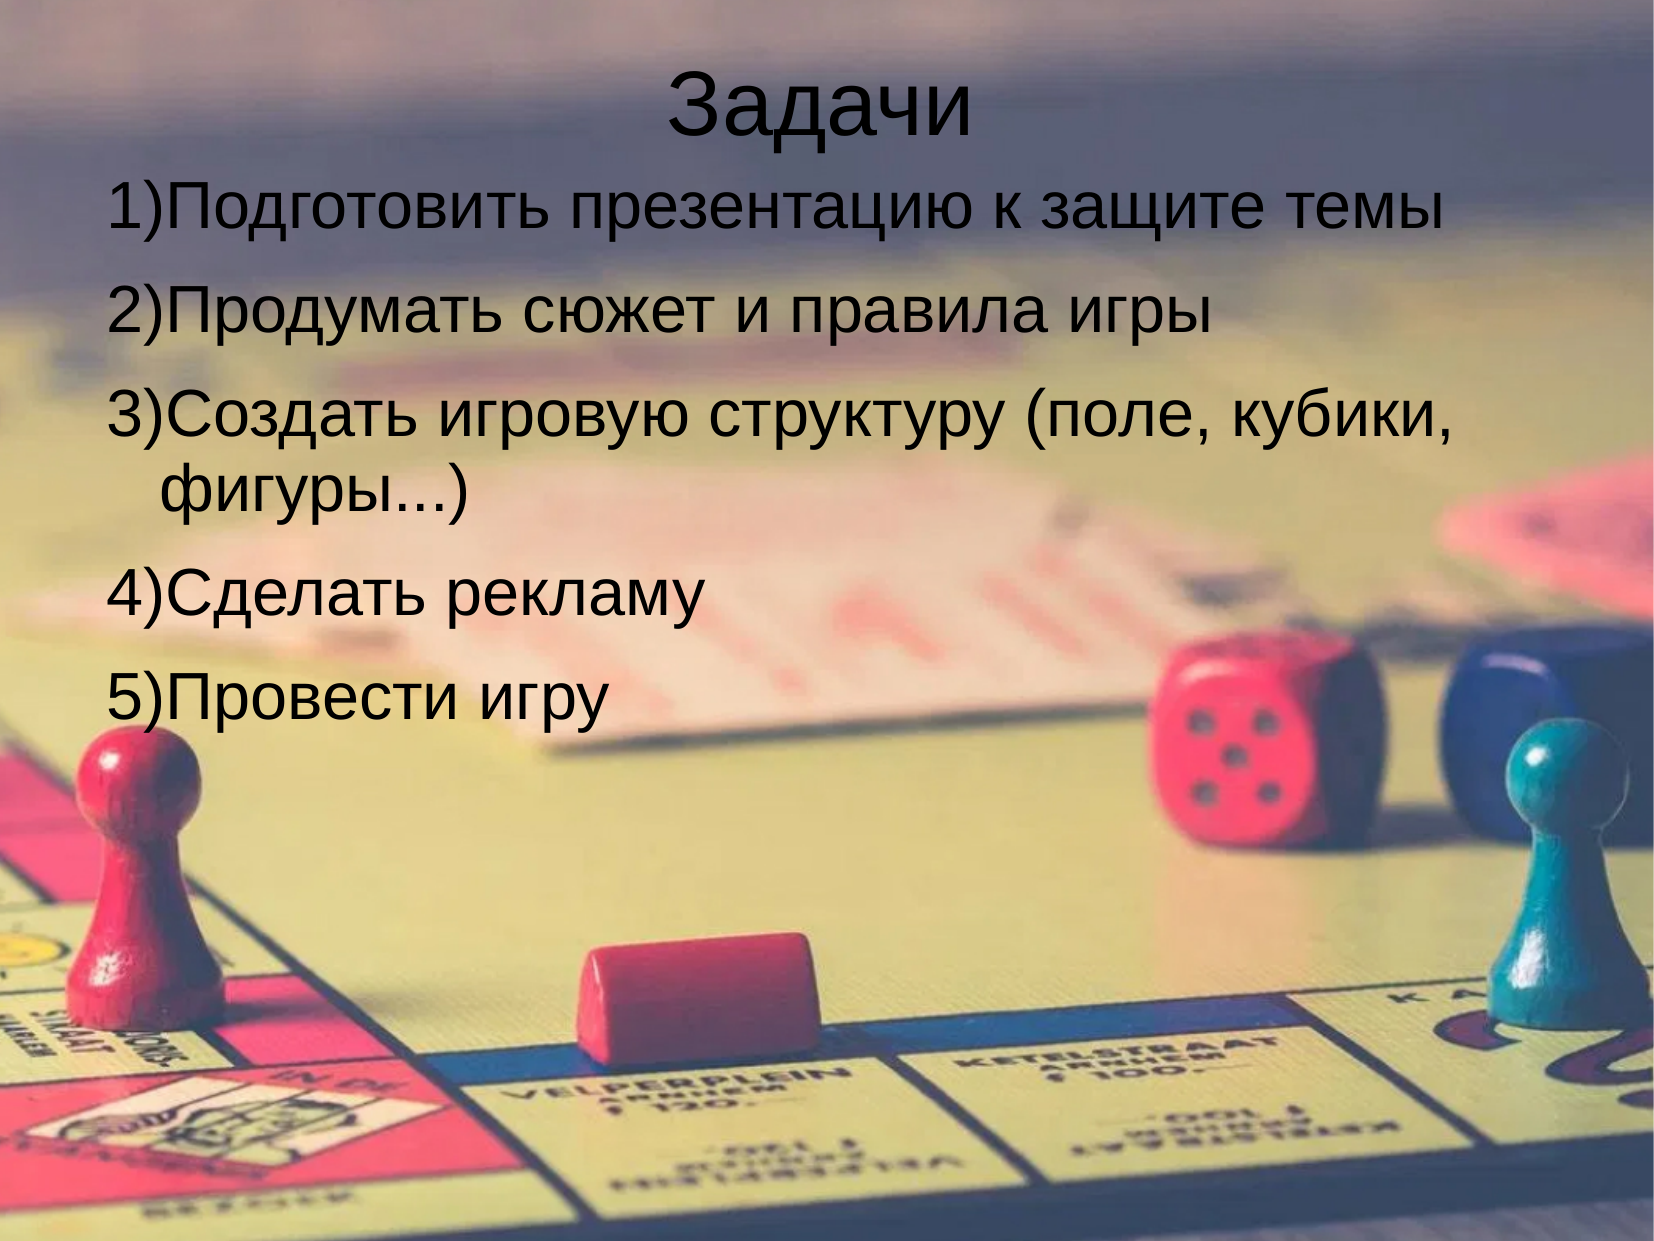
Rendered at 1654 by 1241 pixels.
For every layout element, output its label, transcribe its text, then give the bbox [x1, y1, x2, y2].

text_box [0, 0, 1654, 1241]
title Задачи [76, 0, 1565, 208]
list Подготовить презентацию к защите темы Продумать сюжет и правила игры Создать игровую структуру (поле, кубики, фигуры...) Сделать рекламу Провести игру [88, 167, 1577, 1221]
